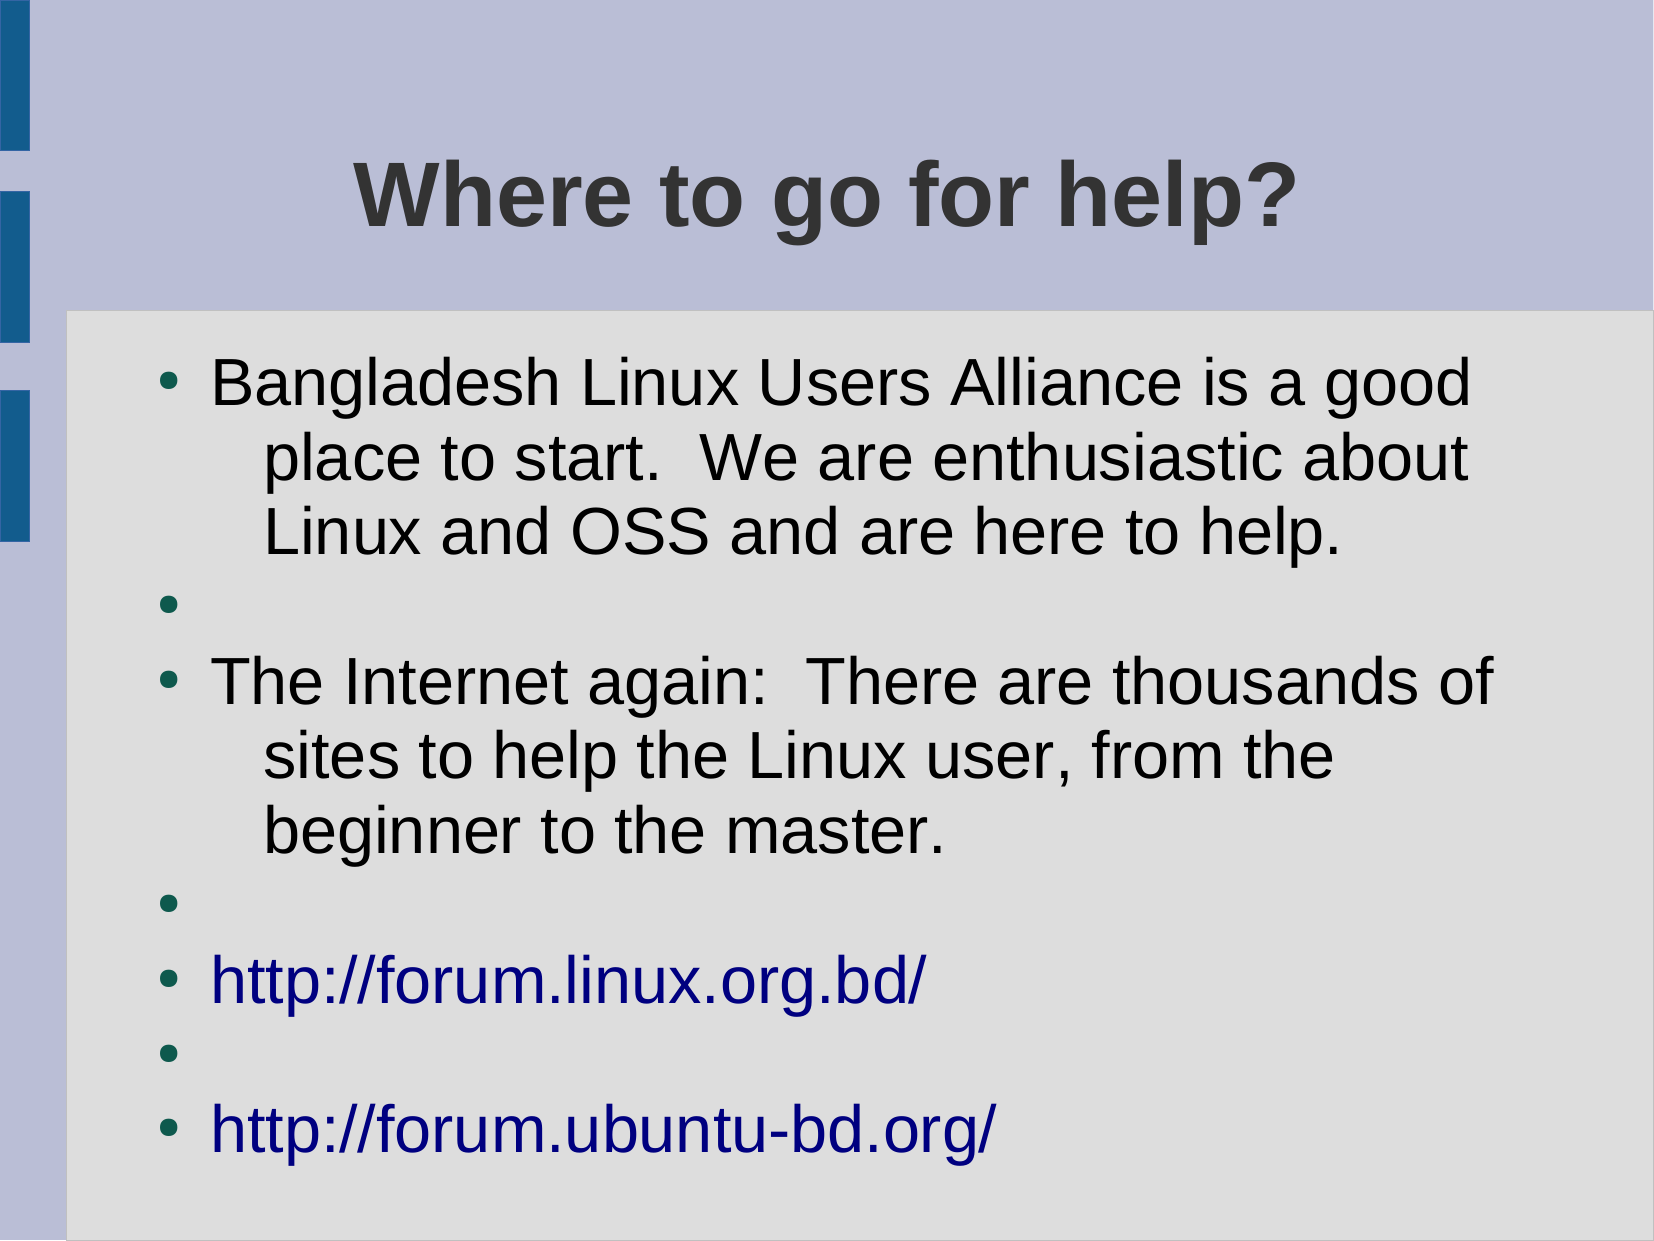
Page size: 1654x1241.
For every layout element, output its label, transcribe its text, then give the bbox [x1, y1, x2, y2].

list Bangladesh Linux Users Alliance is a good place to start. We are enthusiastic about Linux and OSS and are here to help. The Internet again: There are thousands of sites to help the Linux user, from the beginner to the master. http://forum.linux.org.bd/ http://forum.ubuntu-bd.org/ [121, 344, 1534, 1168]
title Where to go for help? [121, 91, 1534, 299]
